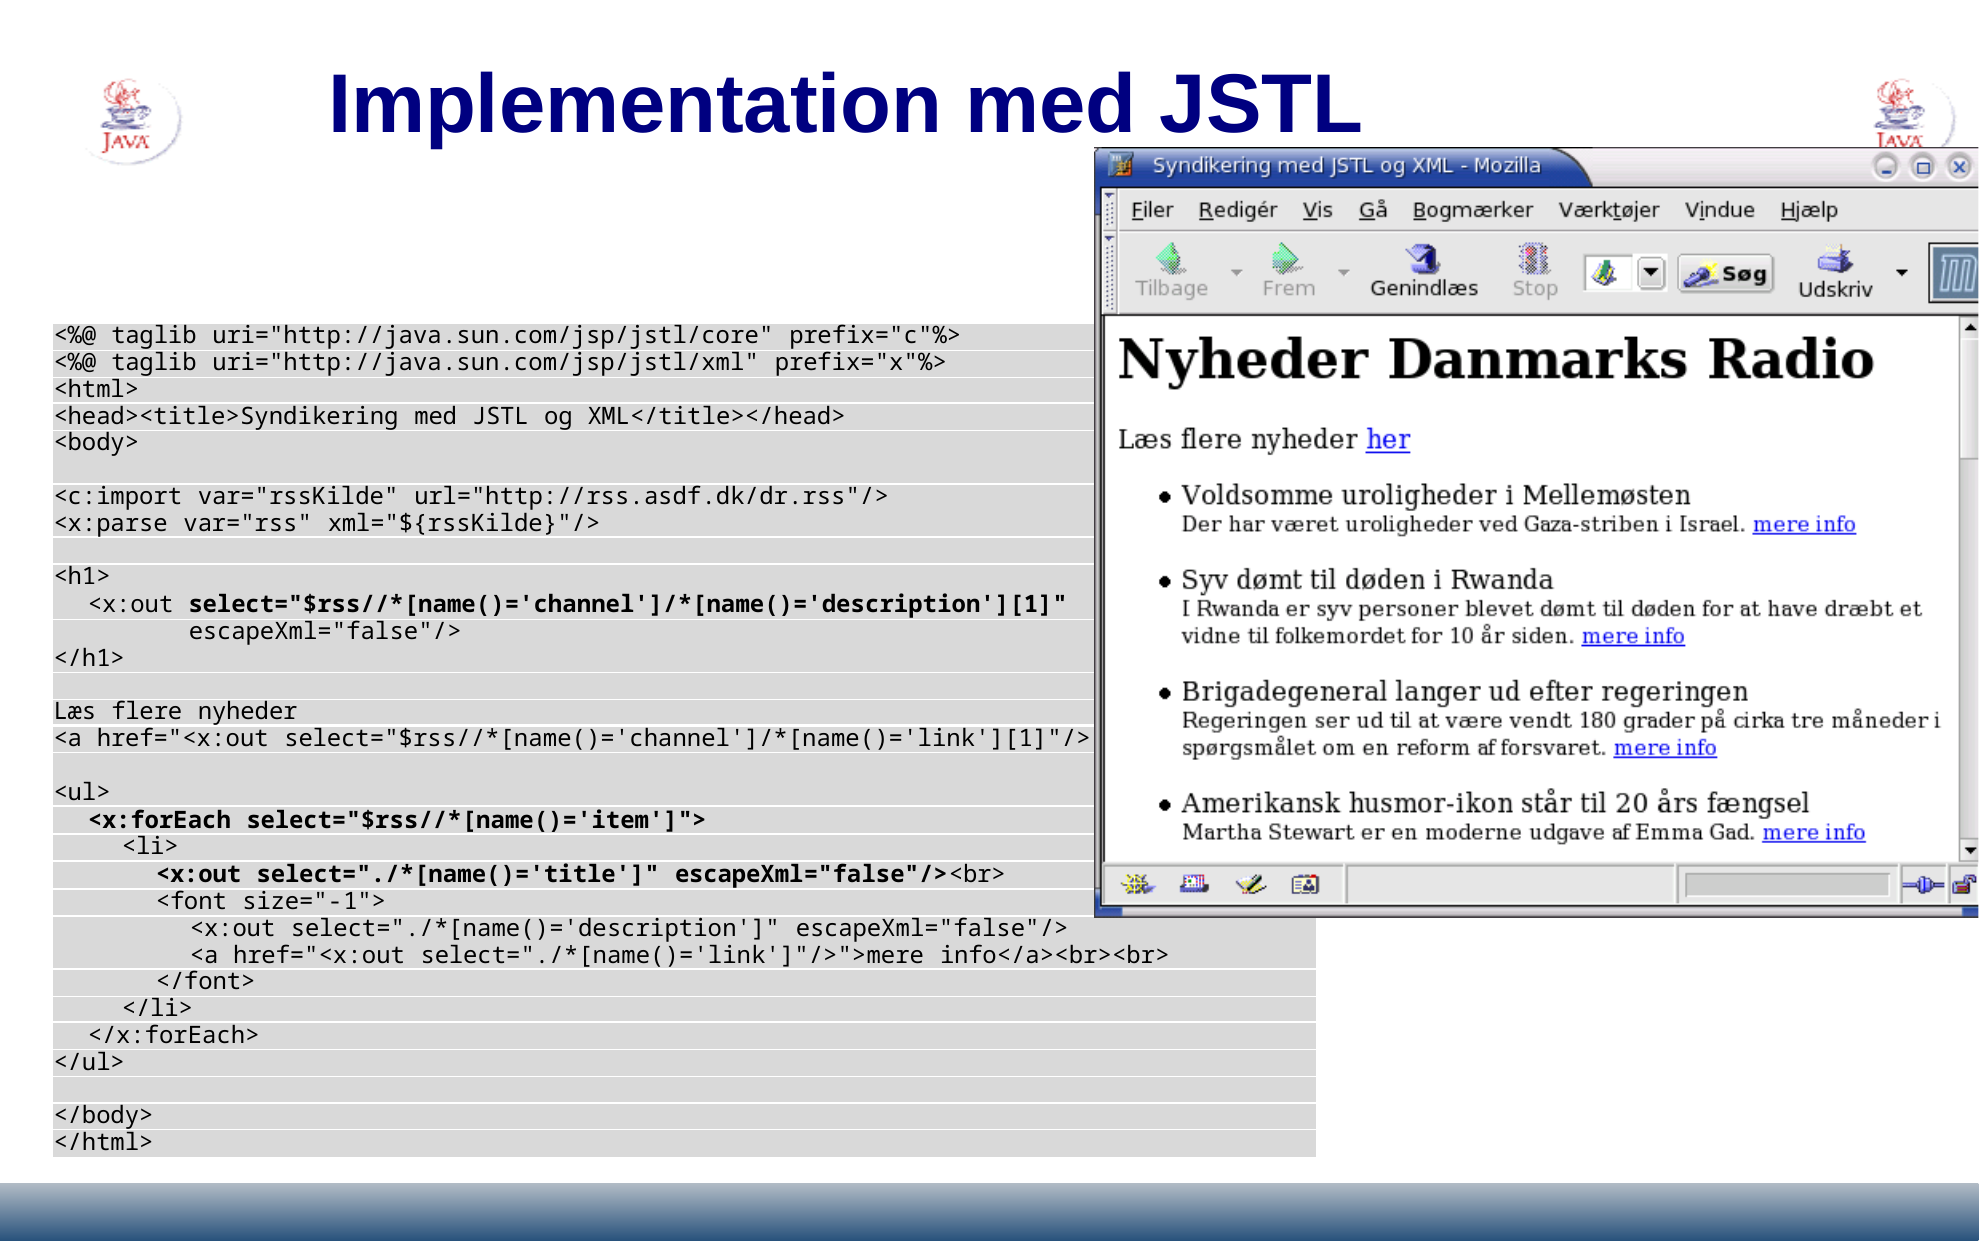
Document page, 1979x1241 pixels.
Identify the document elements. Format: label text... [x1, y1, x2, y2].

title Implementation med JSTL [0, 0, 1692, 208]
picture [1094, 71, 1979, 918]
chart [34, 324, 1334, 1241]
